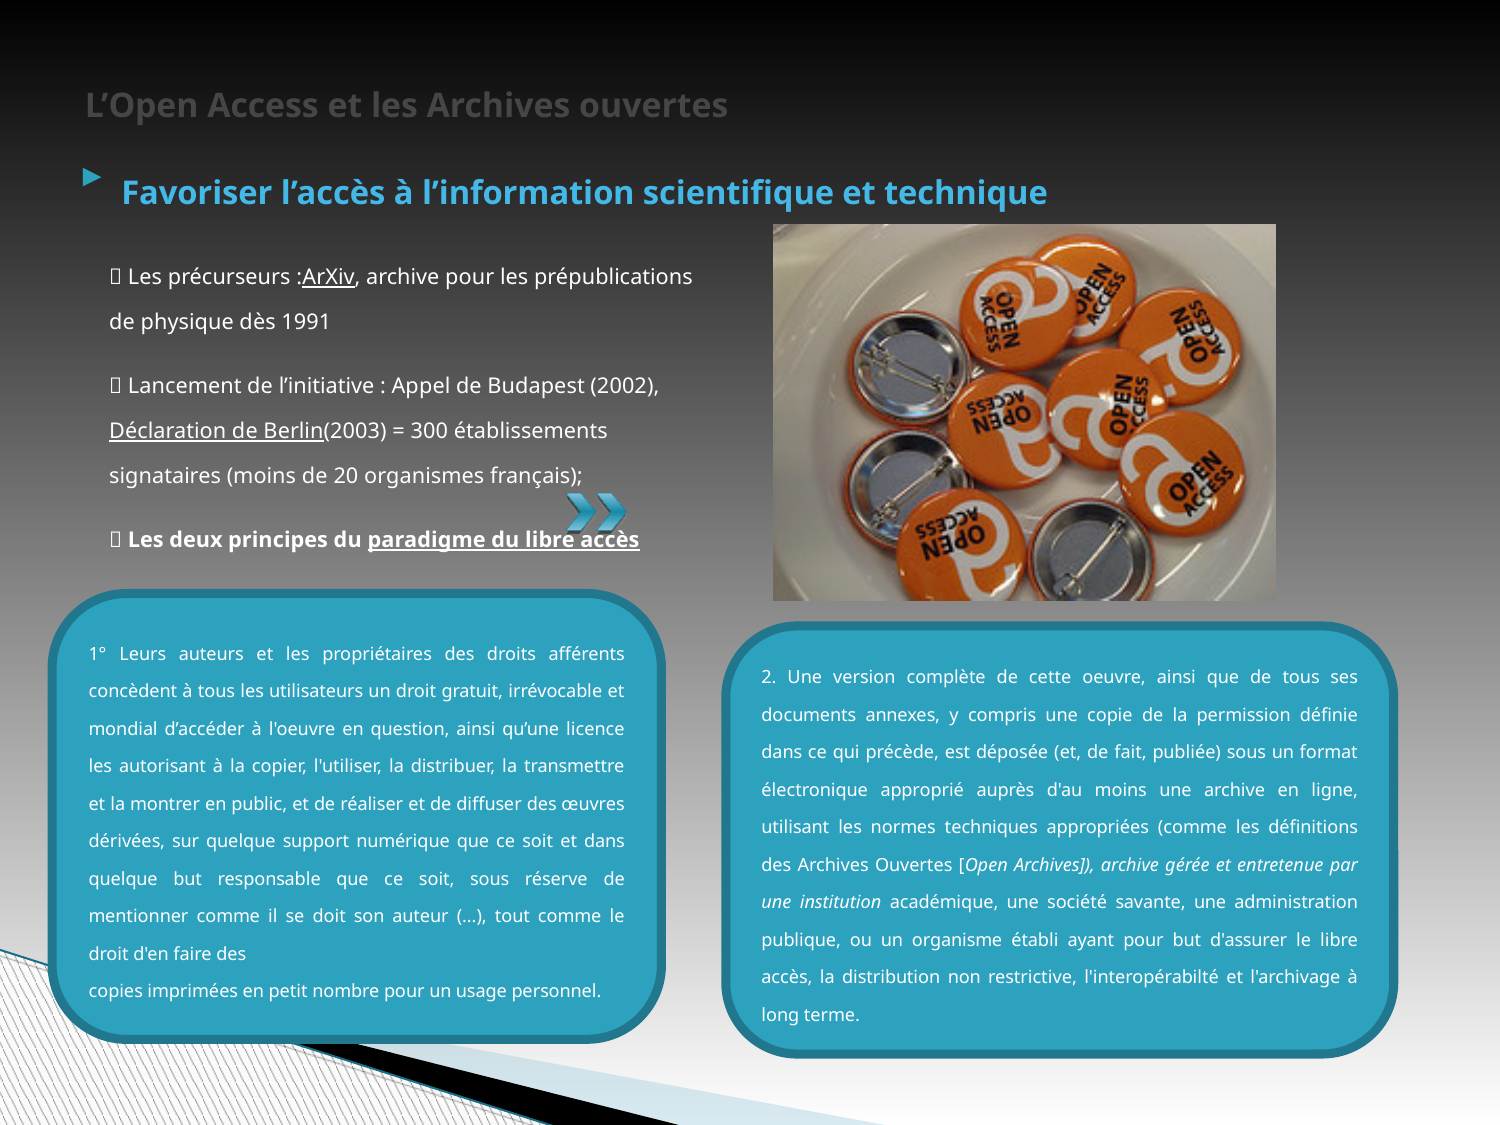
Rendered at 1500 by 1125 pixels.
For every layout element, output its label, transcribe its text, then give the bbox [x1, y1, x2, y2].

picture [773, 226, 1276, 601]
text_box  Les précurseurs :ArXiv, archive pour les prépublications de physique dès 1991  Lancement de l’initiative : Appel de Budapest (2002),Déclaration de Berlin(2003) = 300 établissements signataires (moins de 20 organismes français);  Les deux principes du paradigme du libre accès [94, 239, 733, 626]
text_box 2. Une version complète de cette oeuvre, ainsi que de tous ses documents annexes, y compris une copie de la permission définie dans ce qui précède, est déposée (et, de fait, publiée) sous un format électronique approprié auprès d'au moins une archive en ligne, utilisant les normes techniques appropriées (comme les définitions des Archives Ouvertes [Open Archives]), archive gérée et entretenue par une institution académique, une société savante, une administration publique, ou un organisme établi ayant pour but d'assurer le libre accès, la distribution non restrictive, l'interopérabilté et l'archivage à long terme. [725, 625, 1394, 1055]
text_box Favoriser l’accès à l’information scientifique et technique [46, 140, 1397, 226]
title L’Open Access et les Archives ouvertes [70, 0, 1421, 188]
text_box 1° Leurs auteurs et les propriétaires des droits afférents concèdent à tous les utilisateurs un droit gratuit, irrévocable et mondial d’accéder à l'oeuvre en question, ainsi qu’une licence les autorisant à la copier, l'utiliser, la distribuer, la transmettre et la montrer en public, et de réaliser et de diffuser des œuvres dérivées, sur quelque support numérique que ce soit et dans quelque but responsable que ce soit, sous réserve de mentionner comme il se doit son auteur (…), tout comme le droit d'en faire des copies imprimées en petit nombre pour un usage personnel. [52, 593, 662, 1040]
picture [0, 952, 543, 1125]
